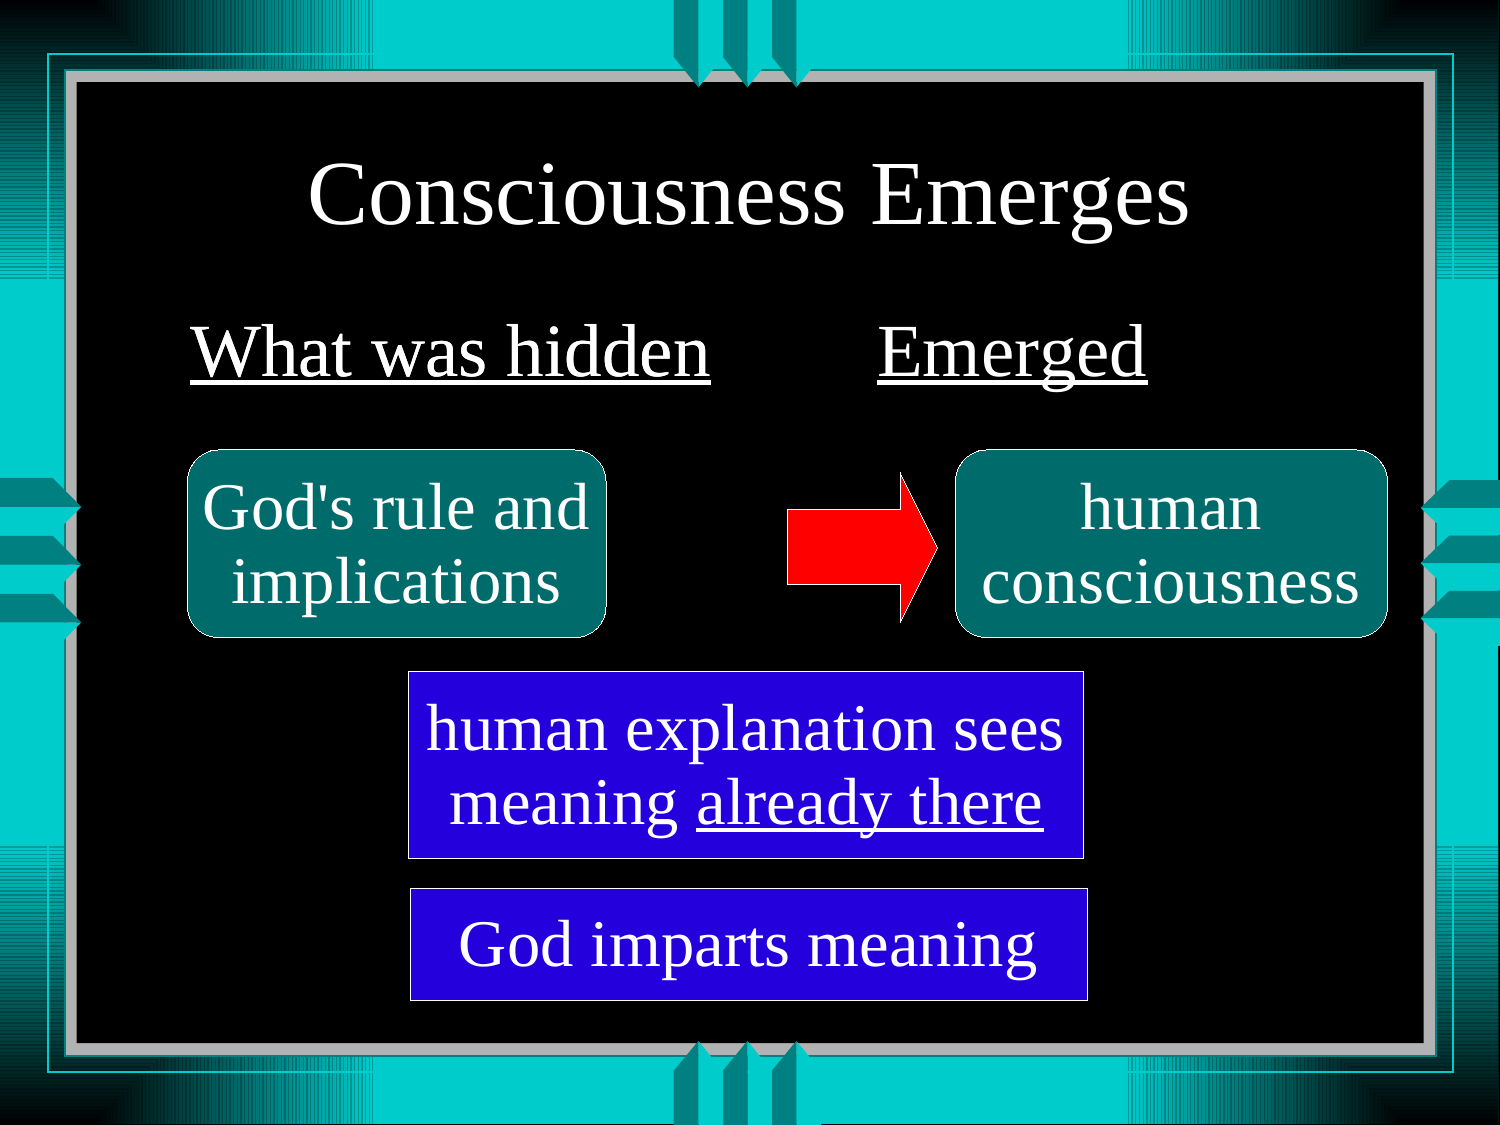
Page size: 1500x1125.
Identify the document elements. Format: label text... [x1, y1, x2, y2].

title Consciousness Emerges [112, 99, 1388, 288]
text_box God imparts meaning [410, 888, 1088, 1001]
text_box human consciousness [955, 449, 1388, 638]
text_box What was hidden [175, 302, 776, 400]
text_box Emerged [862, 302, 1463, 400]
text_box [787, 472, 938, 623]
text_box human explanation sees meaning already there [408, 671, 1084, 859]
text_box God's rule and implications [187, 449, 607, 638]
